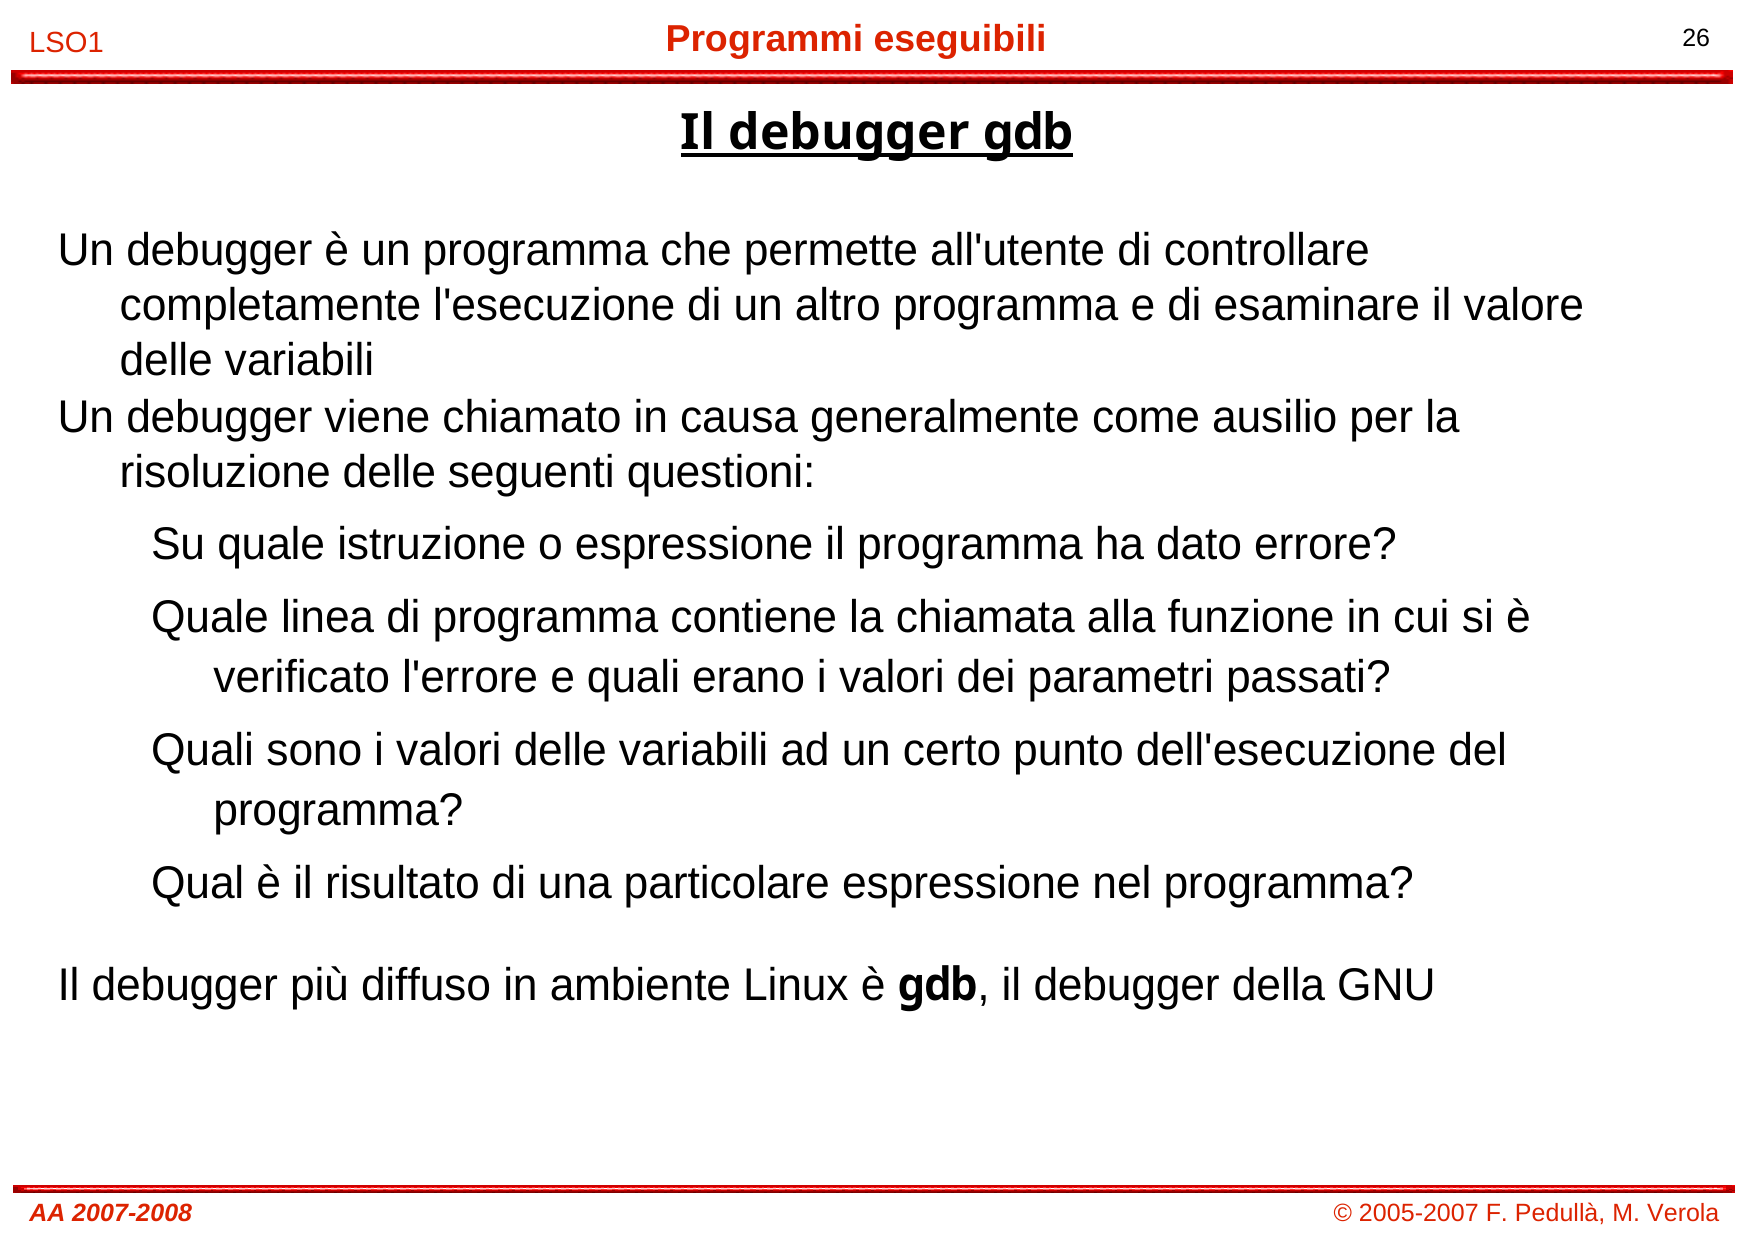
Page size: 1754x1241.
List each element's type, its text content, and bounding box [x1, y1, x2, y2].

picture [11, 70, 1733, 84]
list Un debugger è un programma che permette all'utente di controllare completamente l'esecuzione di un altro programma e di esaminare il valore delle variabili Un debugger viene chiamato in causa generalmente come ausilio per la risoluzione delle seguenti questioni: Su quale istruzione o espressione il programma ha dato errore? Quale linea di programma contiene la chiamata alla funzione in cui si è verificato l'errore e quali erano i valori dei parametri passati? Quali sono i valori delle variabili ad un certo punto dell'esecuzione del programma? Qual è il risultato di una particolare espressione nel programma? Il debugger più diffuso in ambiente Linux è gdb, il debugger della GNU [40, 212, 1678, 1070]
picture [13, 1185, 1735, 1193]
title Il debugger gdb [389, 84, 1364, 180]
